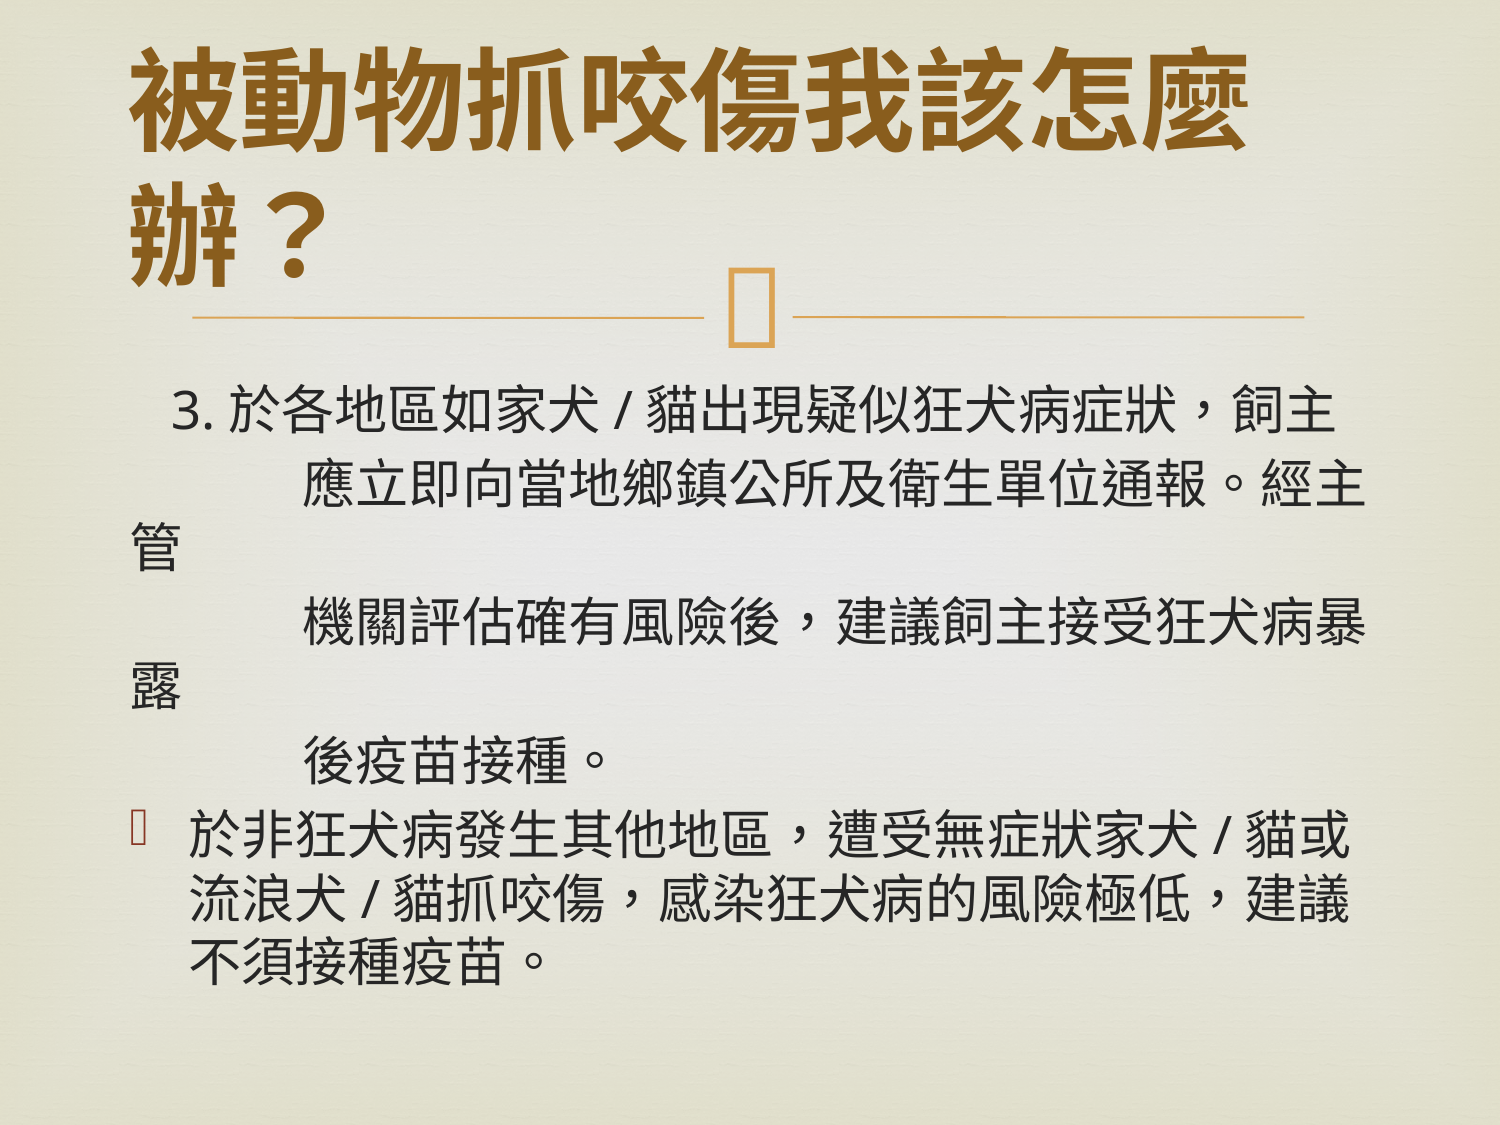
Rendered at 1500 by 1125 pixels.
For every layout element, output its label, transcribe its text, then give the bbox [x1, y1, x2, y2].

list 3.於各地區如家犬/貓出現疑似狂犬病症狀，飼主 應立即向當地鄉鎮公所及衛生單位通報。經主管 機關評估確有風險後，建議飼主接受狂犬病暴露 後疫苗接種。 於非狂犬病發生其他地區，遭受無症狀家犬/貓或流浪犬/貓抓咬傷，感染狂犬病的風險極低，建議不須接種疫苗。 [114, 368, 1386, 1005]
title 被動物抓咬傷我該怎麼辦？ [112, 78, 1385, 251]
